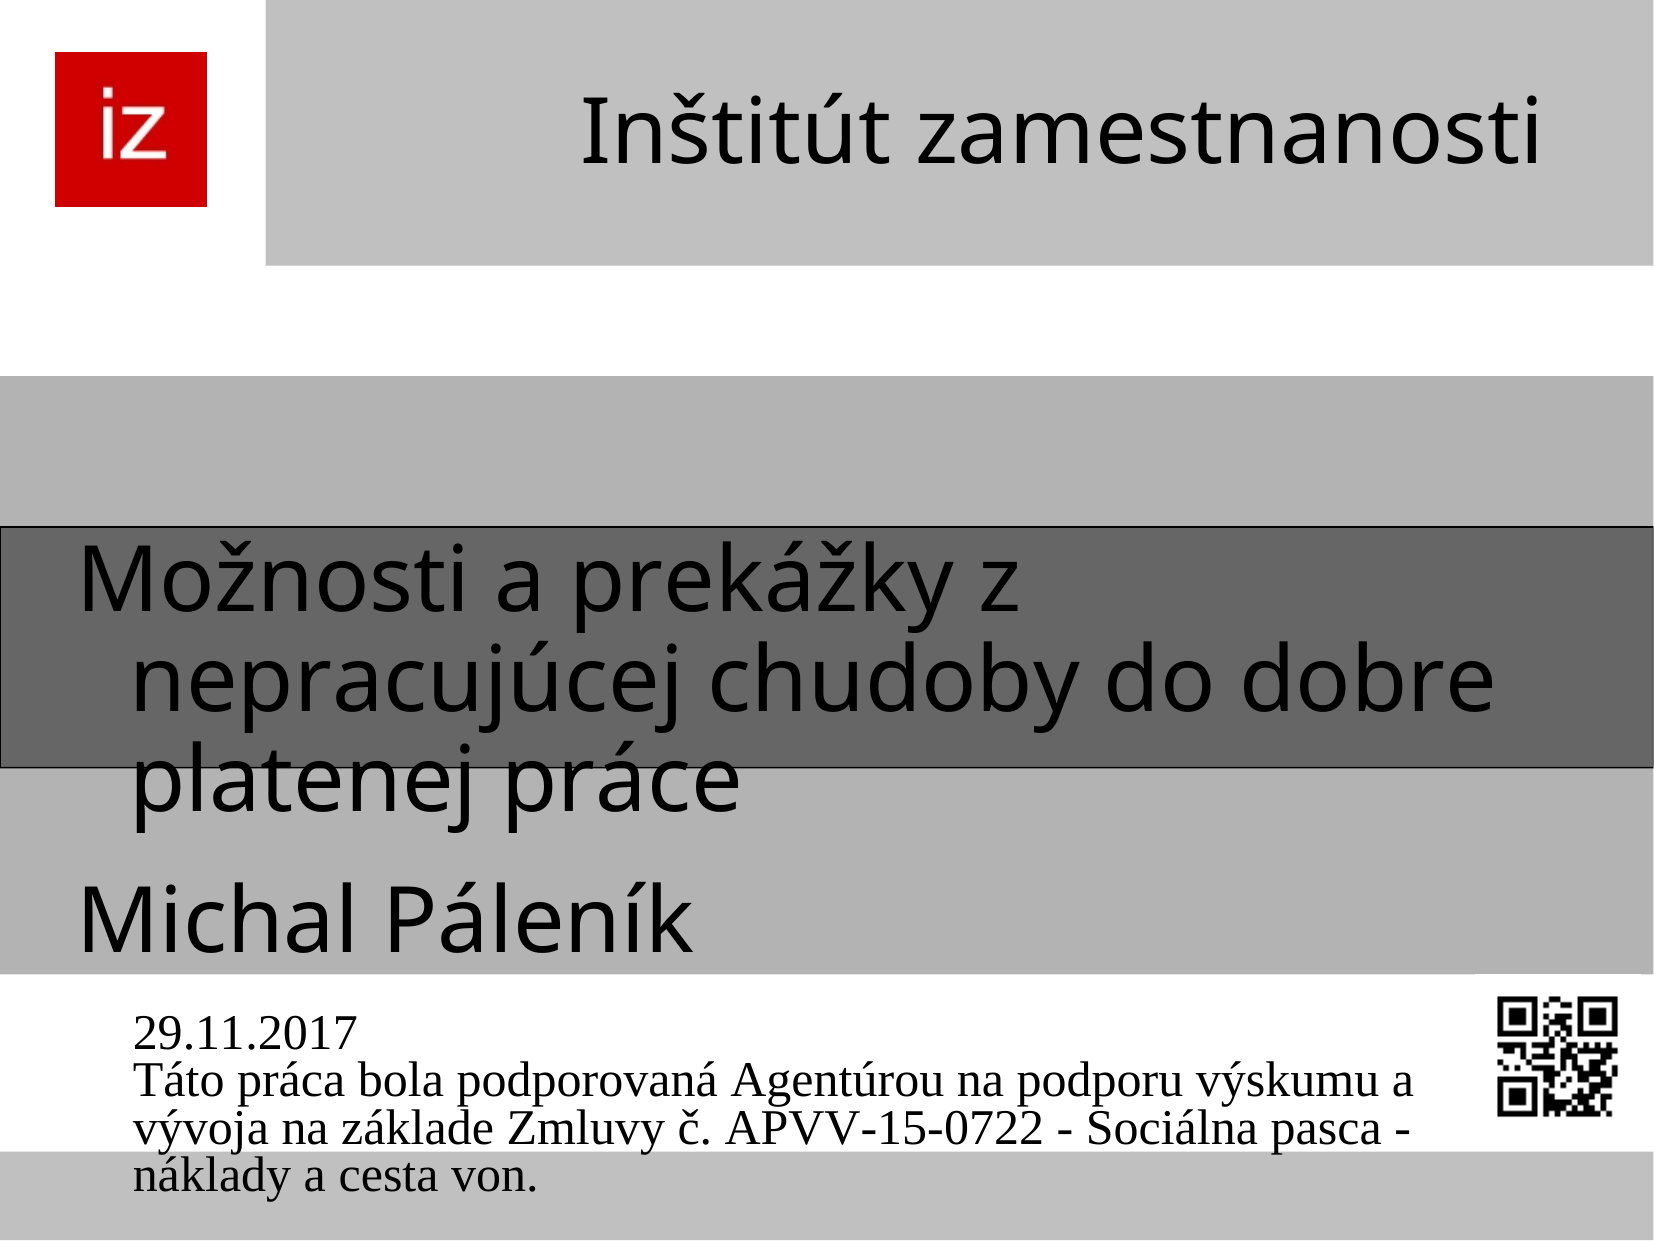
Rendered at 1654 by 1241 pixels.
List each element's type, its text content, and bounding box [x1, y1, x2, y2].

picture [1475, 974, 1641, 1140]
picture [55, 52, 207, 207]
text_box [0, 376, 1654, 975]
list Možnosti a prekážky z nepracujúcej chudoby do dobre platenej práce Michal Páleník [59, 531, 1506, 811]
text_box 29.11.2017 Táto práca bola podporovaná Agentúrou na podporu výskumu a vývoja na základe Zmluvy č. APVV-15-0722 - Sociálna pasca - náklady a cesta von. [118, 1003, 1565, 1182]
title Inštitút zamestnanosti [561, 29, 1565, 237]
